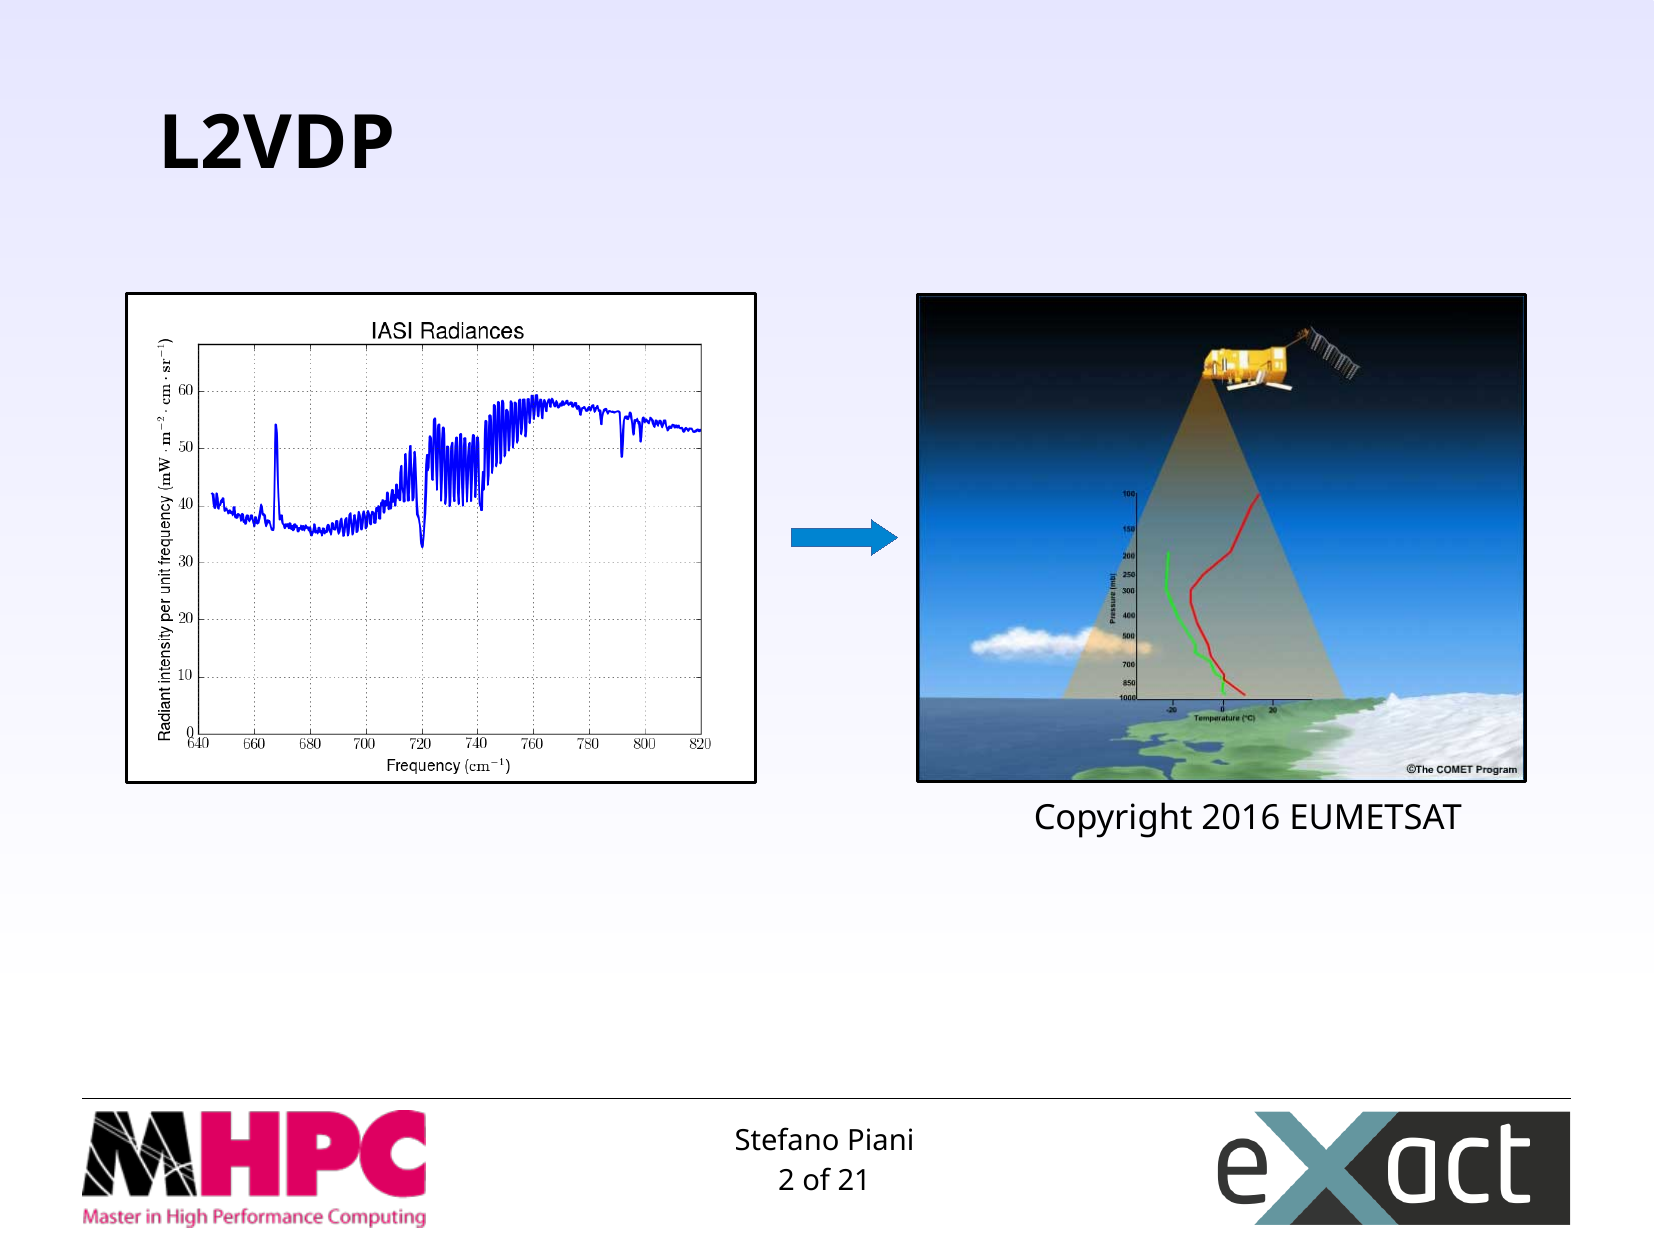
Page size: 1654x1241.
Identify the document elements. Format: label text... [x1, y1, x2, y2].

picture [1216, 1110, 1571, 1226]
picture [128, 295, 754, 782]
picture [82, 1110, 426, 1228]
title L2VDP [158, 35, 1576, 243]
picture [919, 296, 1524, 781]
list Copyright 2016 EUMETSAT [968, 792, 1465, 840]
text_box [791, 519, 898, 556]
